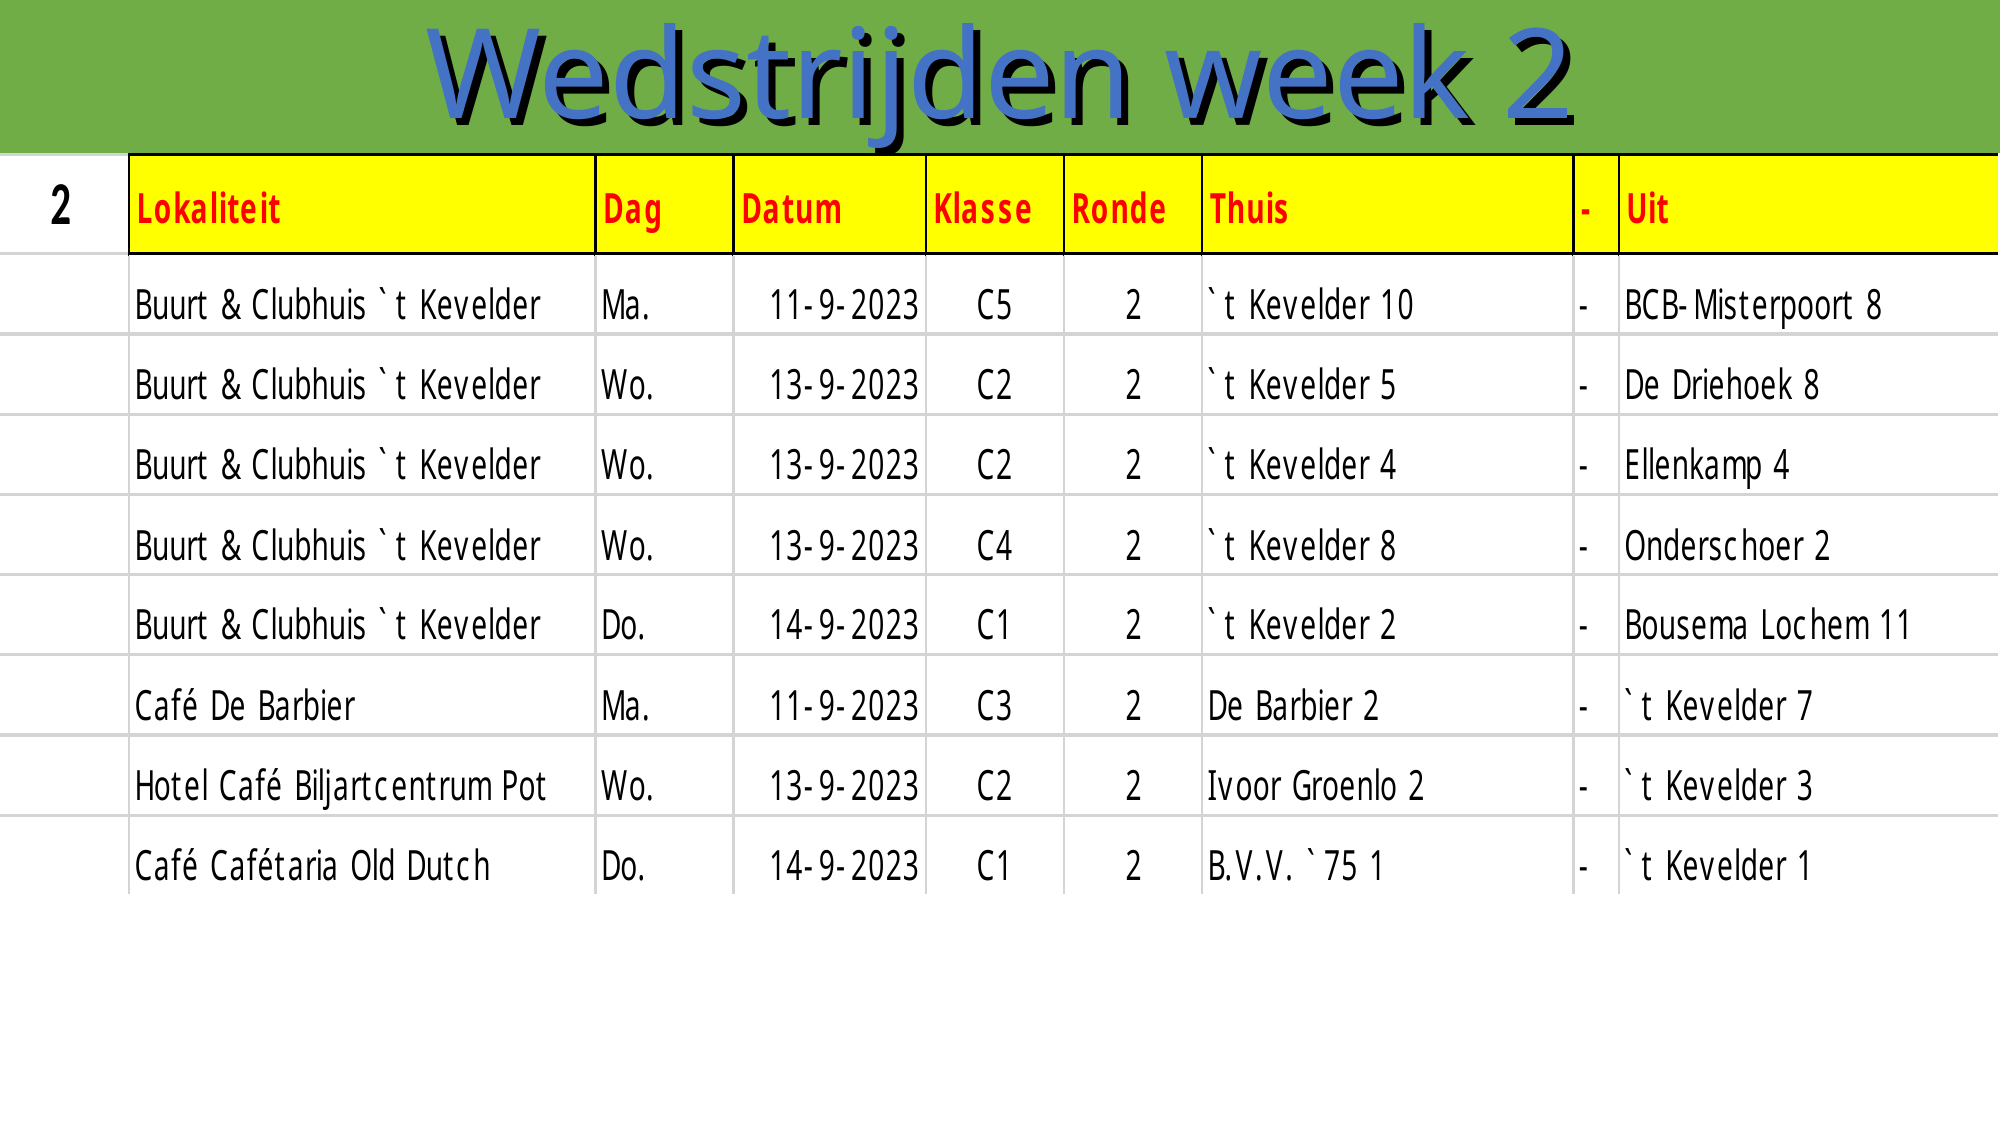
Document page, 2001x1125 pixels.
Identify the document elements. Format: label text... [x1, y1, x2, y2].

picture [0, 152, 2000, 898]
title Wedstrijden week 2 [0, 0, 2000, 152]
